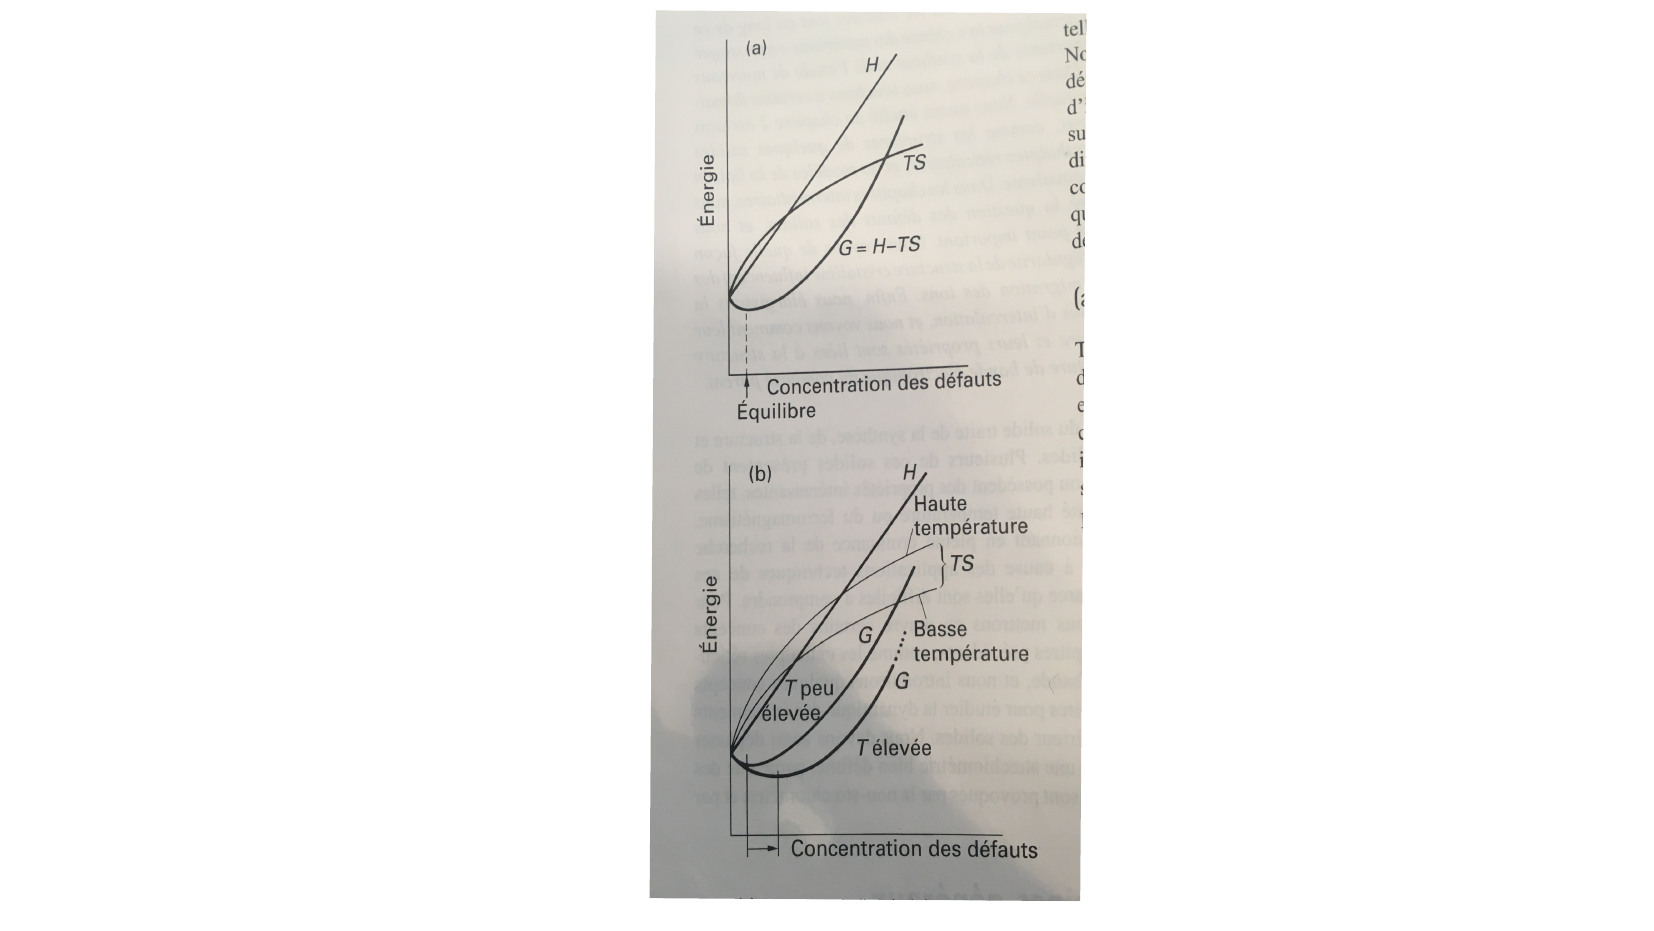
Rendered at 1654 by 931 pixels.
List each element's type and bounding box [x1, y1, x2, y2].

picture [649, 10, 1087, 902]
